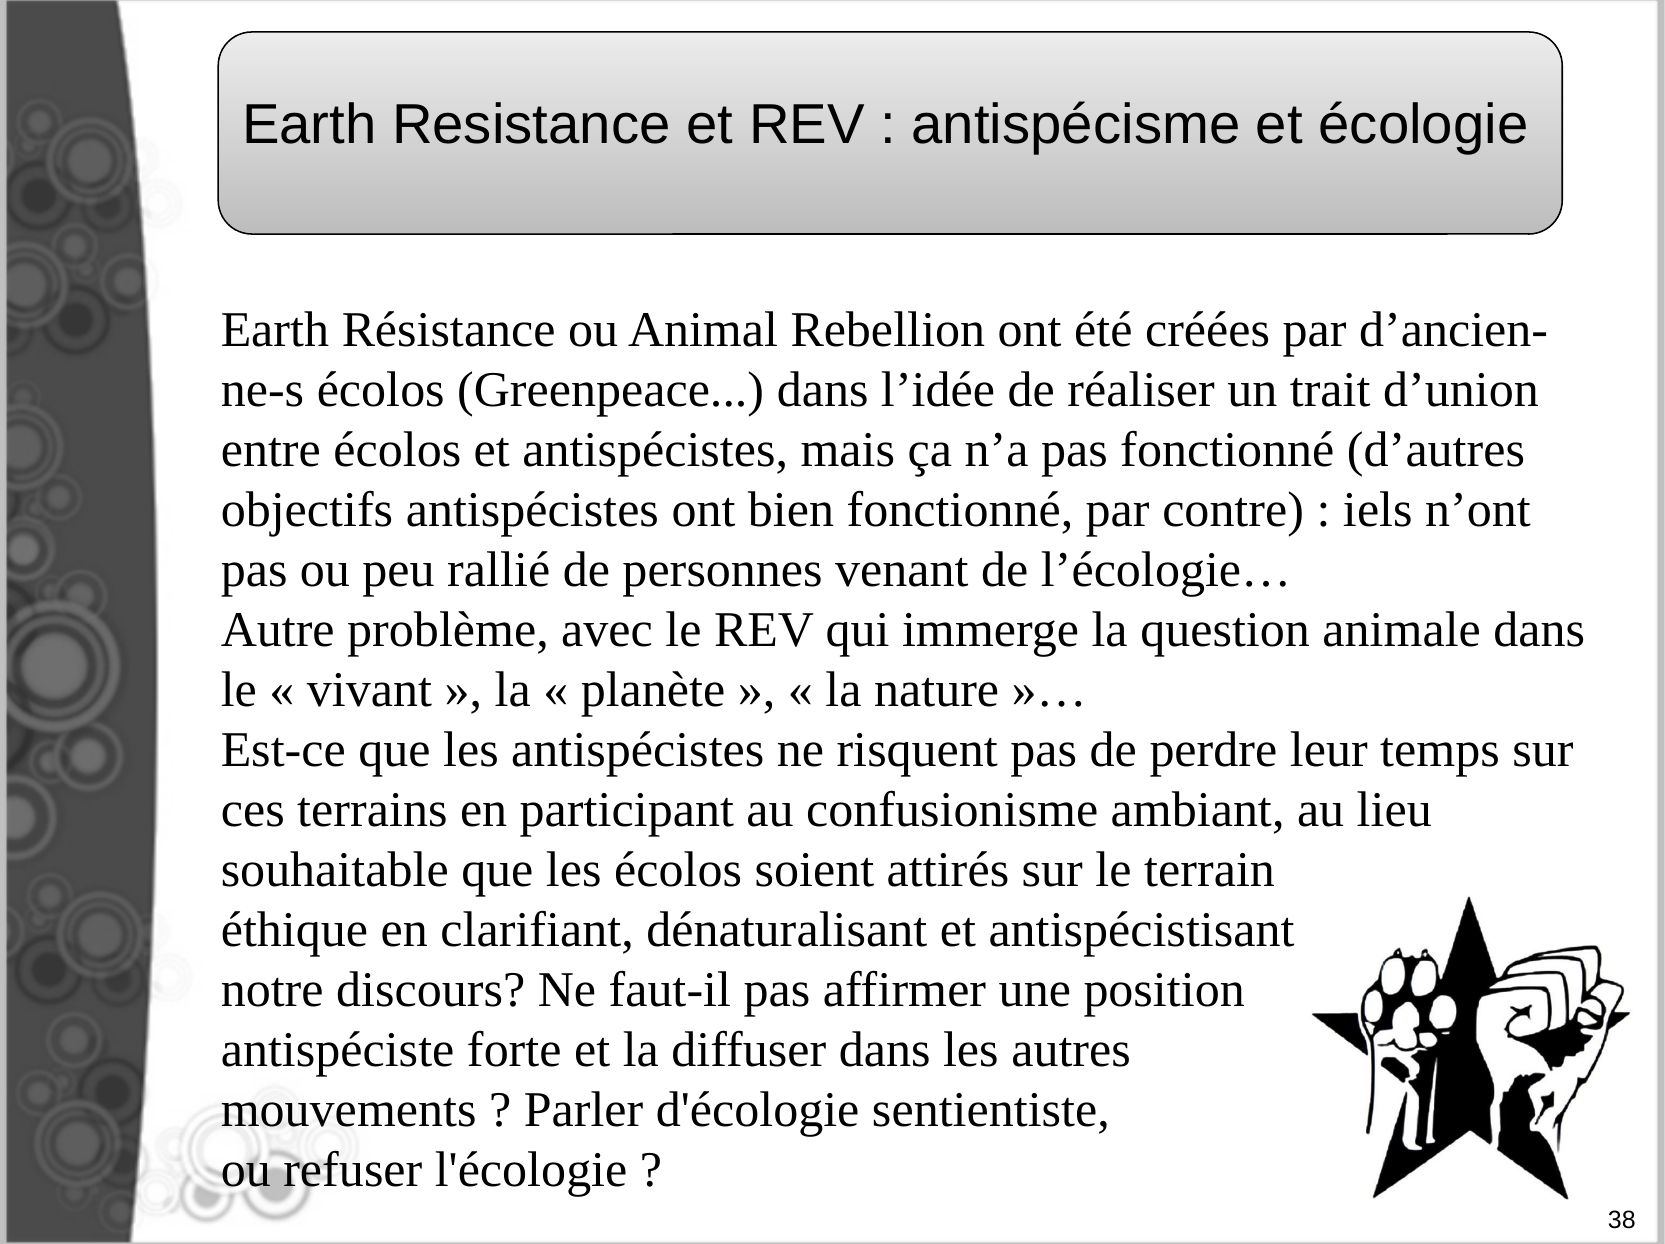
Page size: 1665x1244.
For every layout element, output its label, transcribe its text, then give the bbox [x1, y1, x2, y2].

text_box Earth Résistance ou Animal Rebellion ont été créées par d’ancien-ne-s écolos (Greenpeace...) dans l’idée de réaliser un trait d’union entre écolos et antispécistes, mais ça n’a pas fonctionné (d’autres objectifs antispécistes ont bien fonctionné, par contre) : iels n’ont pas ou peu rallié de personnes venant de l’écologie… Autre problème, avec le REV qui immerge la question animale dans le « vivant », la « planète », « la nature »… Est-ce que les antispécistes ne risquent pas de perdre leur temps sur ces terrains en participant au confusionisme ambiant, au lieu souhaitable que les écolos soient attirés sur le terrain éthique en clarifiant, dénaturalisant et antispécistisant notre discours? Ne faut-il pas affirmer une position antispéciste forte et la diffuser dans les autres mouvements ? Parler d'écologie sentientiste, ou refuser l'écologie ? [212, 288, 1600, 1206]
text_box 38 [1297, 1195, 1645, 1242]
picture [3, 0, 1662, 1244]
text_box [218, 31, 1563, 235]
text_box Earth Resistance et REV : antispécisme et écologie [218, 79, 1553, 163]
